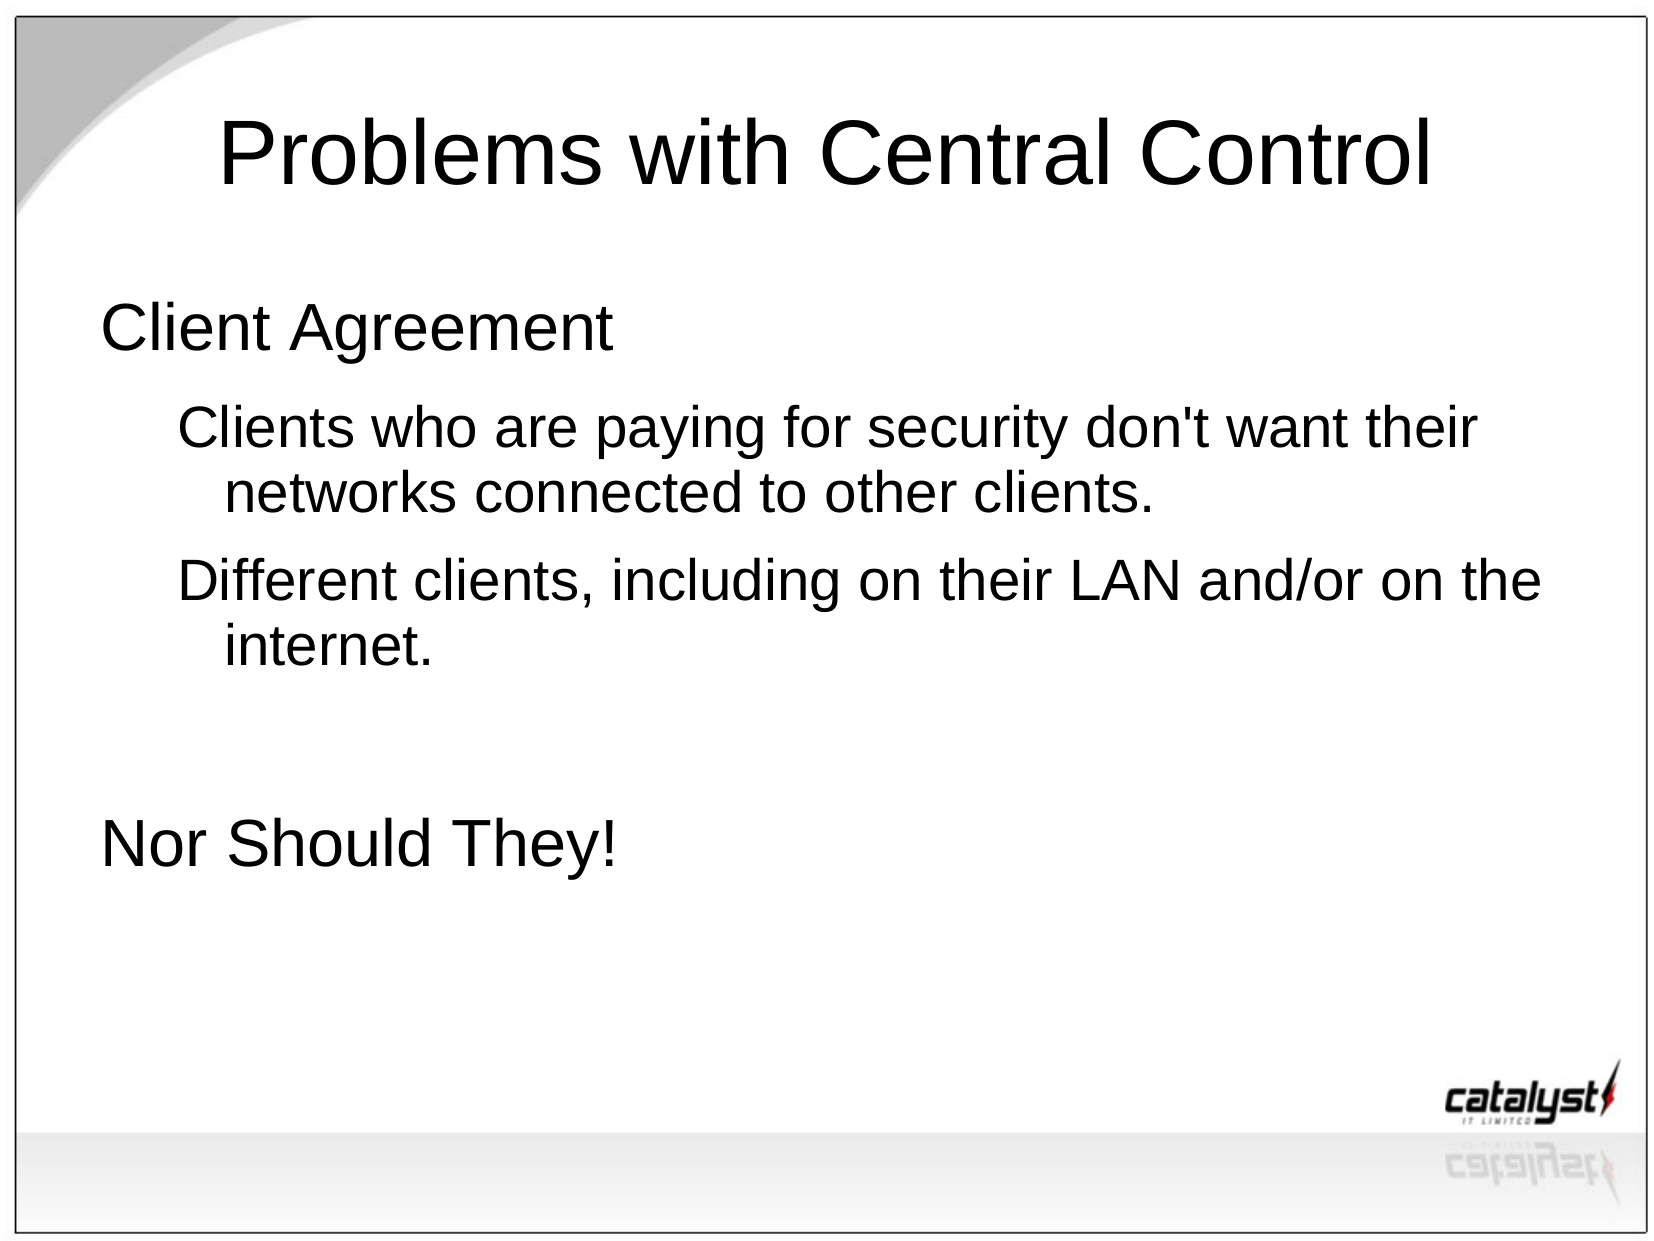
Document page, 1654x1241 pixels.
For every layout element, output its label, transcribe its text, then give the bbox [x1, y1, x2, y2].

title Problems with Central Control [82, 56, 1571, 250]
list Client Agreement Clients who are paying for security don't want their networks connected to other clients. Different clients, including on their LAN and/or on the internet. Nor Should They! [82, 290, 1571, 1094]
picture [4, 5, 1654, 1241]
